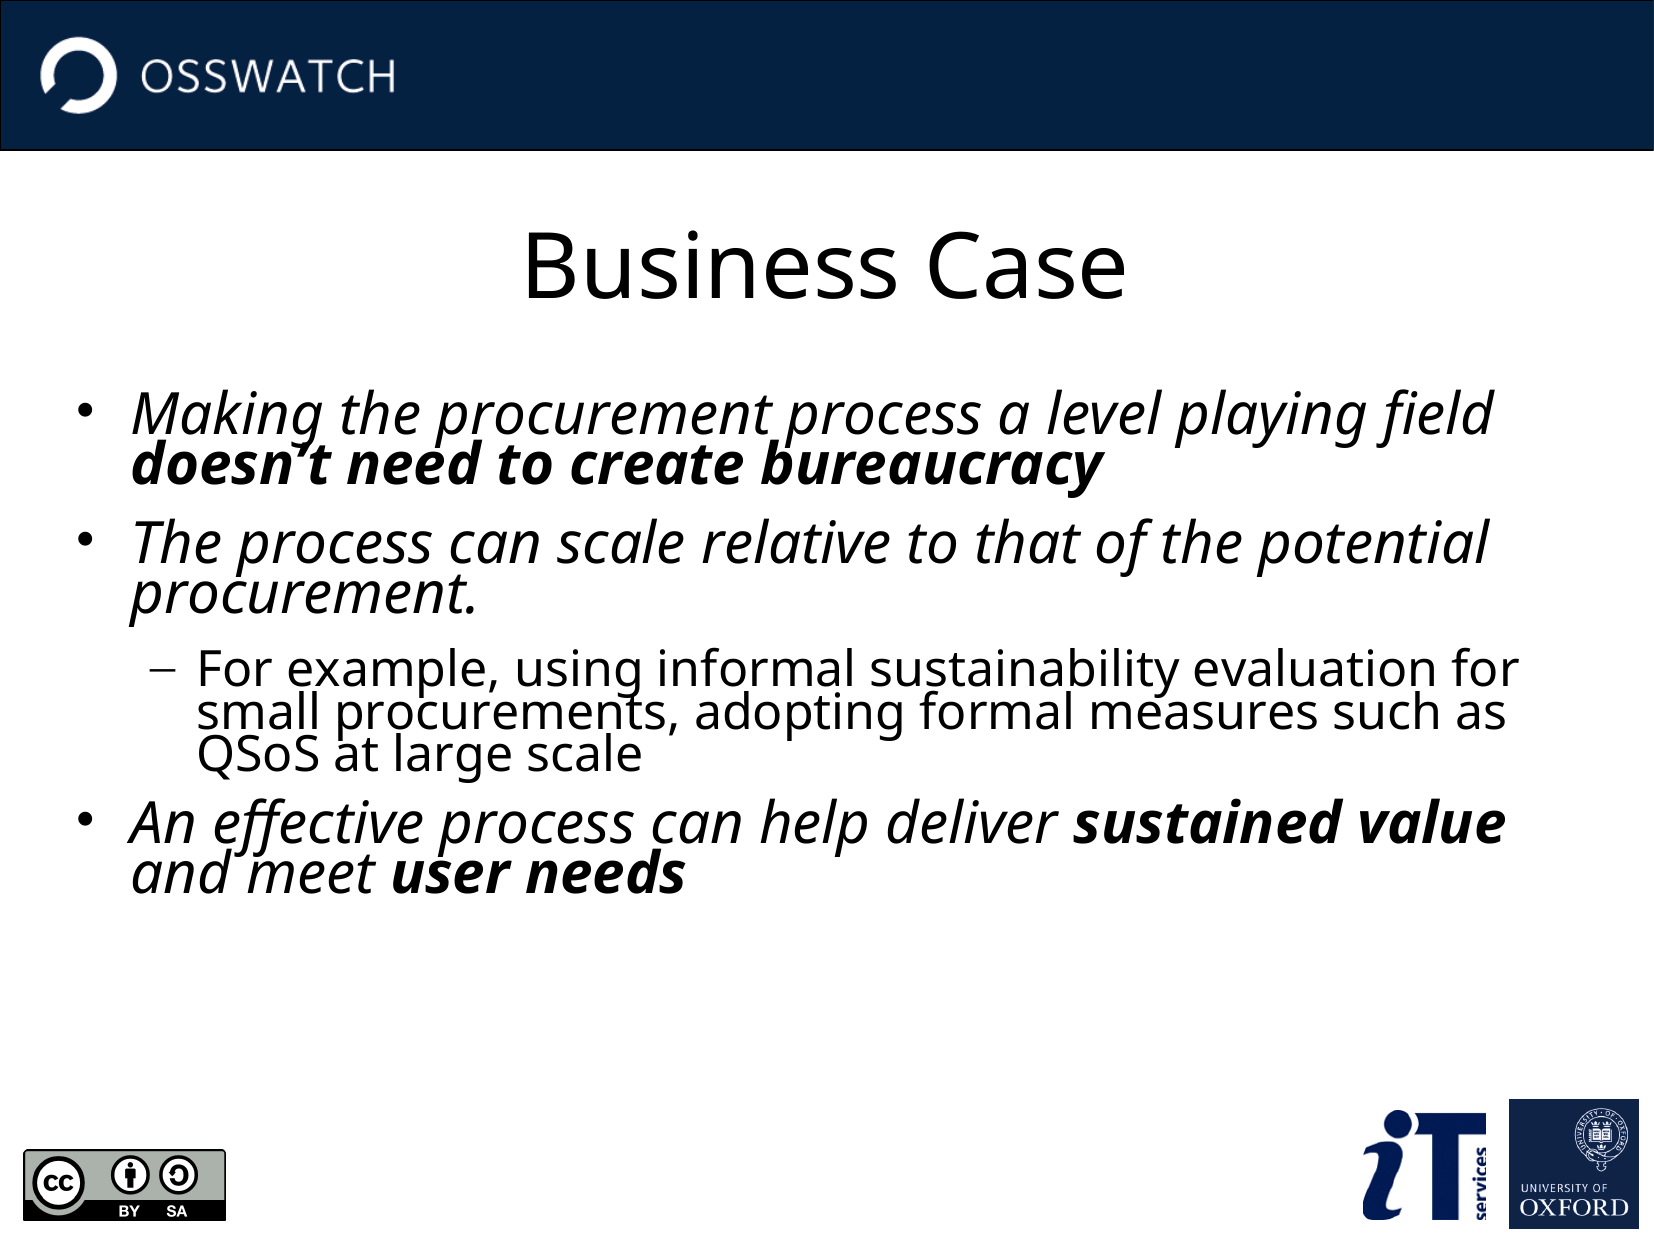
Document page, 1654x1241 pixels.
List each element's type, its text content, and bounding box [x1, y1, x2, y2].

picture [12, 12, 426, 141]
picture [23, 1149, 226, 1221]
list Making the procurement process a level playing field doesn’t need to create bureaucracy The process can scale relative to that of the potential procurement. For example, using informal sustainability evaluation for small procurements, adopting formal measures such as QSoS at large scale An effective process can help deliver sustained value and meet user needs [74, 395, 1562, 1150]
title Business Case [82, 169, 1569, 375]
picture [1363, 1150, 1486, 1220]
picture [1509, 1099, 1639, 1229]
